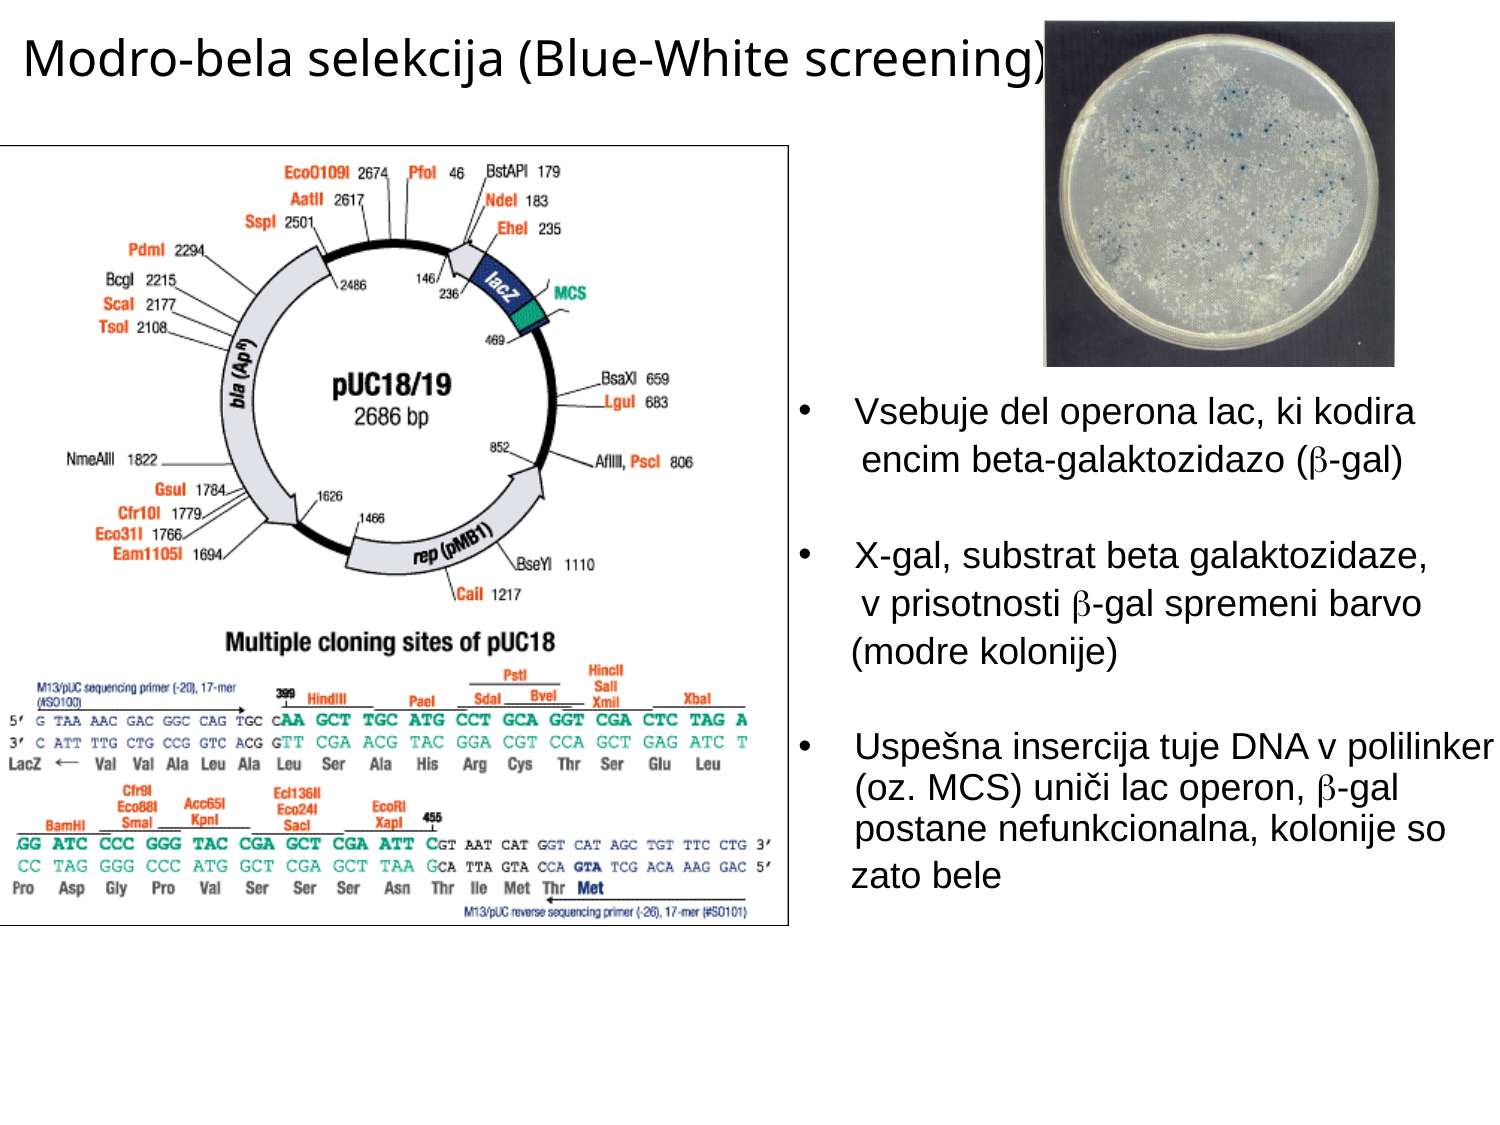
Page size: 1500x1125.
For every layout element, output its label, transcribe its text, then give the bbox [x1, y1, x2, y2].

picture [0, 145, 789, 926]
picture [1043, 20, 1395, 367]
title Modro-bela selekcija (Blue-White screening) [0, 8, 1073, 105]
text_box Vsebuje del operona lac, ki kodira encim beta-galaktozidazo (b-gal) X-gal, substrat beta galaktozidaze, v prisotnosti b-gal spremeni barvo (modre kolonije) Uspešna insercija tuje DNA v polilinker (oz. MCS) uniči lac operon, b-gal postane nefunkcionalna, kolonije so zato bele [783, 384, 1500, 1060]
